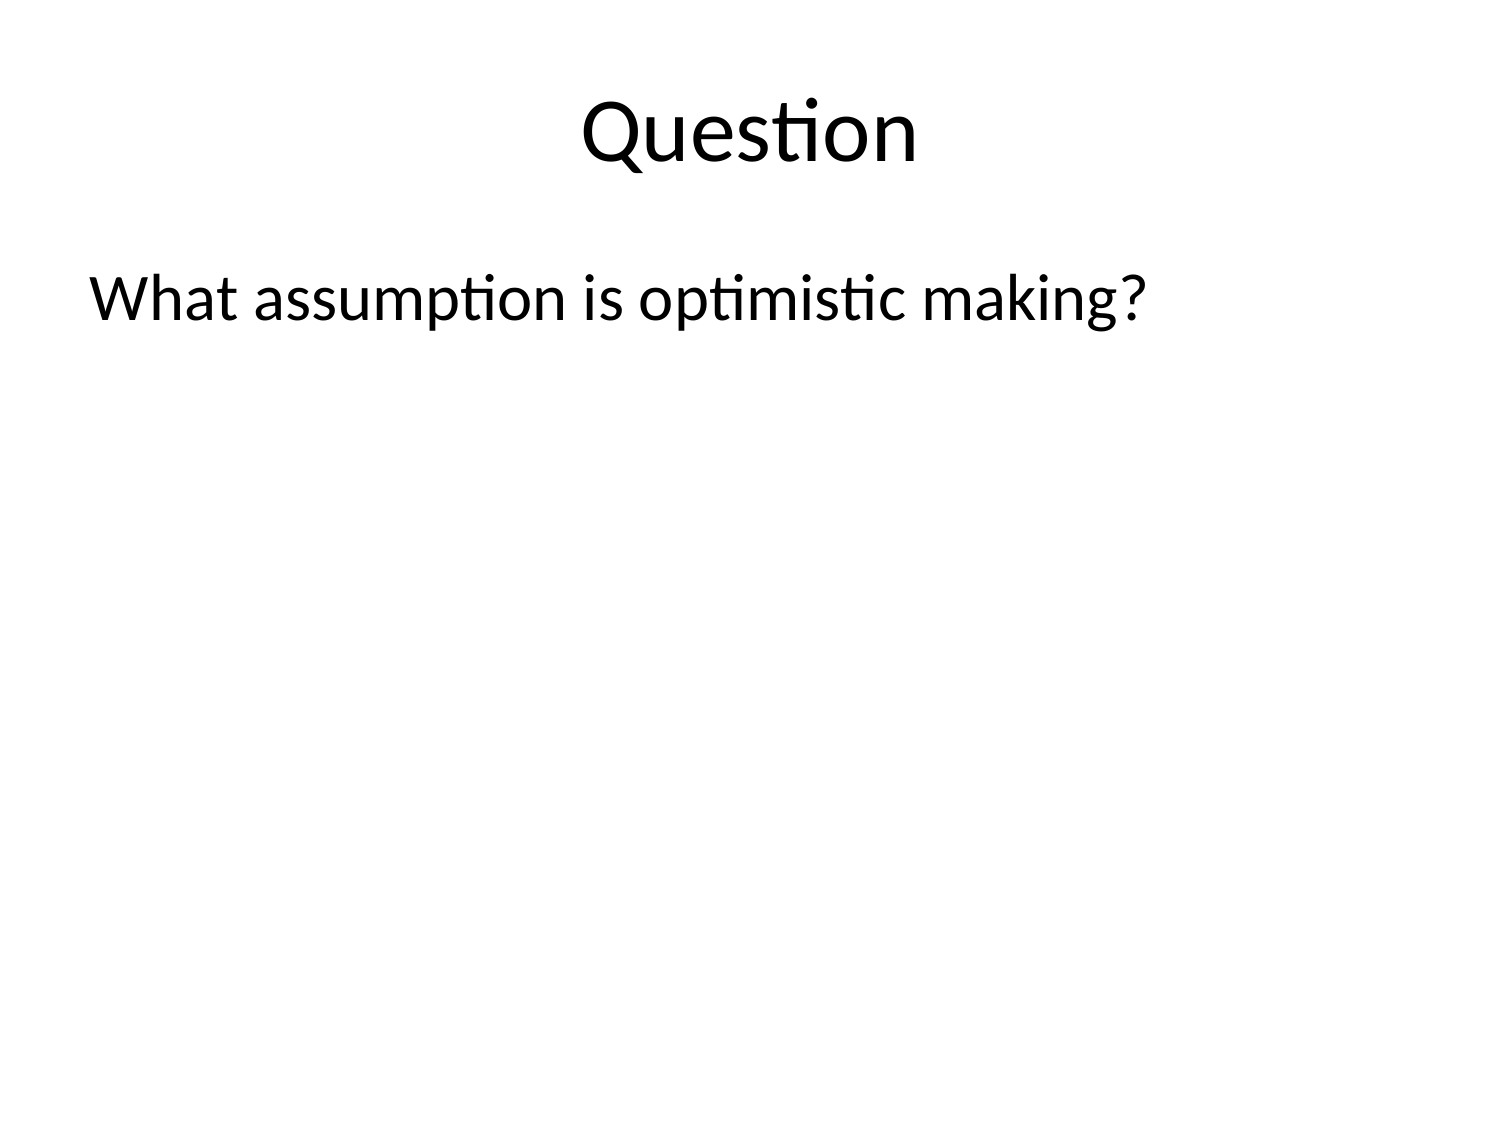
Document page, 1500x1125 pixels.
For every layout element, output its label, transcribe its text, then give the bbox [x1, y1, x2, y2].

title Question [75, 45, 1426, 233]
list What assumption is optimistic making? [75, 262, 1426, 1006]
